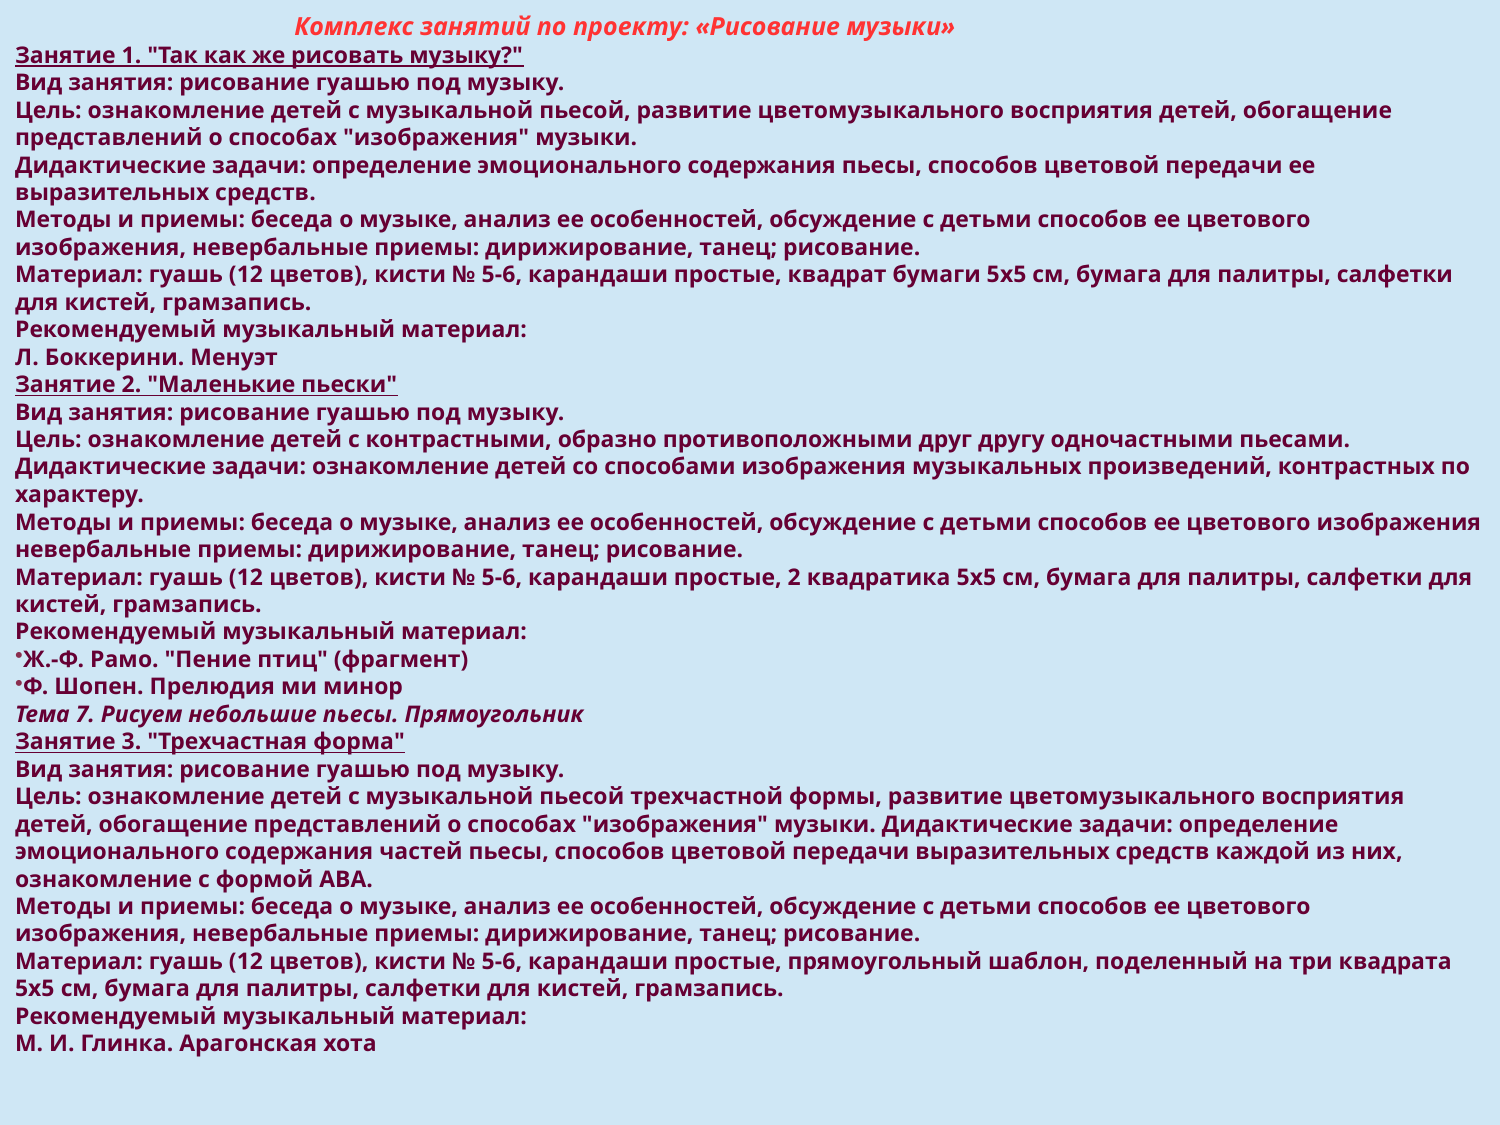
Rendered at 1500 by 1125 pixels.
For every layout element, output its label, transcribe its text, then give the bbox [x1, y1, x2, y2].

text_box Комплекс занятий по проекту: «Рисование музыки» Занятие 1. "Так как же рисовать музыку?" Вид занятия: рисование гуашью под музыку. Цель: ознакомление детей с музыкальной пьесой, развитие цветомузыкального восприятия детей, обогащение представлений о способах "изображения" музыки. Дидактические задачи: определение эмоционального содержания пьесы, способов цветовой передачи ее выразительных средств. Методы и приемы: беседа о музыке, анализ ее особенностей, обсуждение с детьми способов ее цветового изображения, невербальные приемы: дирижирование, танец; рисование. Материал: гуашь (12 цветов), кисти № 5-6, карандаши простые, квадрат бумаги 5х5 см, бумага для палитры, салфетки для кистей, грамзапись. Рекомендуемый музыкальный материал: Л. Боккерини. Менуэт Занятие 2. "Маленькие пьески" Вид занятия: рисование гуашью под музыку. Цель: ознакомление детей с контрастными, образно противоположными друг другу одночастными пьесами. Дидактические задачи: ознакомление детей со способами изображения музыкальных произведений, контрастных по характеру. Методы и приемы: беседа о музыке, анализ ее особенностей, обсуждение с детьми способов ее цветового изображения невербальные приемы: дирижирование, танец; рисование. Материал: гуашь (12 цветов), кисти № 5-6, карандаши простые, 2 квадратика 5х5 см, бумага для палитры, салфетки для кистей, грамзапись. Рекомендуемый музыкальный материал: Ж.-Ф. Рамо. "Пение птиц" (фрагмент) Ф. Шопен. Прелюдия ми минор Тема 7. Рисуем небольшие пьесы. Прямоугольник Занятие 3. "Трехчастная форма" Вид занятия: рисование гуашью под музыку. Цель: ознакомление детей с музыкальной пьесой трехчастной формы, развитие цветомузыкального восприятия детей, обогащение представлений о способах "изображения" музыки. Дидактические задачи: определение эмоционального содержания частей пьесы, способов цветовой передачи выразительных средств каждой из них, ознакомление с формой АВА. Методы и приемы: беседа о музыке, анализ ее особенностей, обсуждение с детьми способов ее цветового изображения, невербальные приемы: дирижирование, танец; рисование. Материал: гуашь (12 цветов), кисти № 5-6, карандаши простые, прямоугольный шаблон, поделенный на три квадрата 5х5 см, бумага для палитры, салфетки для кистей, грамзапись. Рекомендуемый музыкальный материал: М. И. Глинка. Арагонская хота [0, 2, 1500, 1092]
